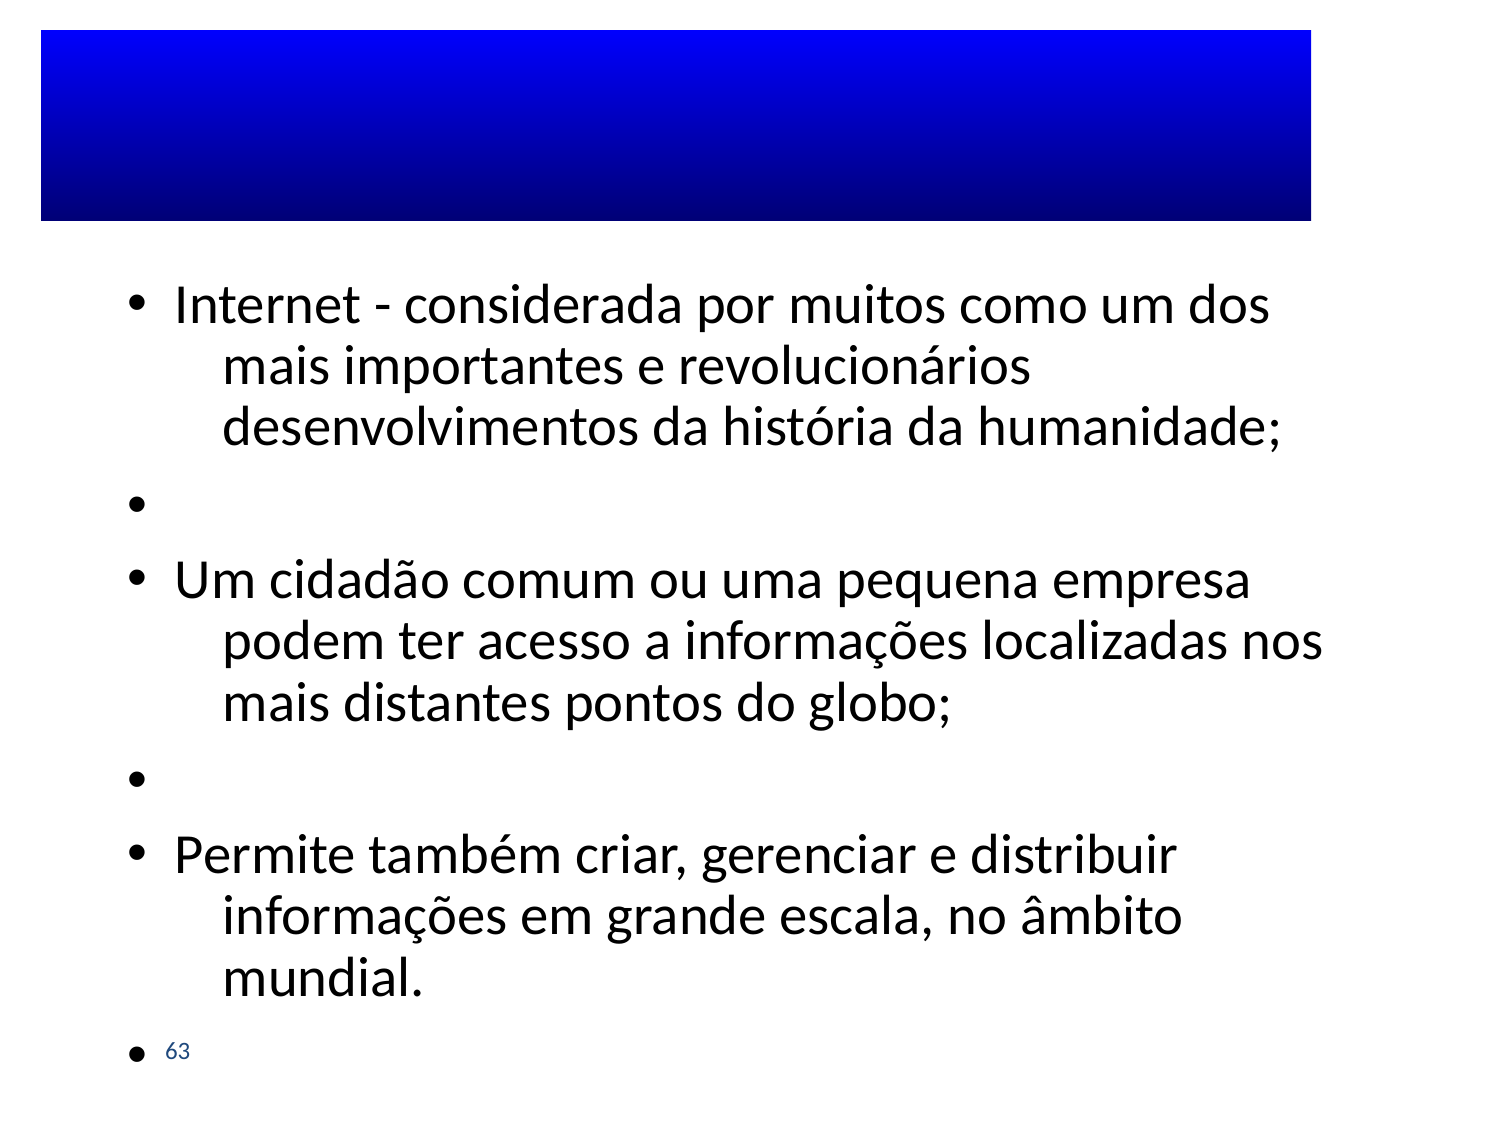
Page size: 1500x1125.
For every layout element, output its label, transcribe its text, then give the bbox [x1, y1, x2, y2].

text_box [41, 31, 1311, 220]
title Importância da Internet [38, 54, 1314, 243]
list Internet - considerada por muitos como um dos mais importantes e revolucionários desenvolvimentos da história da humanidade; Um cidadão comum ou uma pequena empresa podem ter acesso a informações localizadas nos mais distantes pontos do globo; Permite também criar, gerenciar e distribuir informações em grande escala, no âmbito mundial. [112, 267, 1388, 1018]
text_box [150, 1012, 801, 1088]
